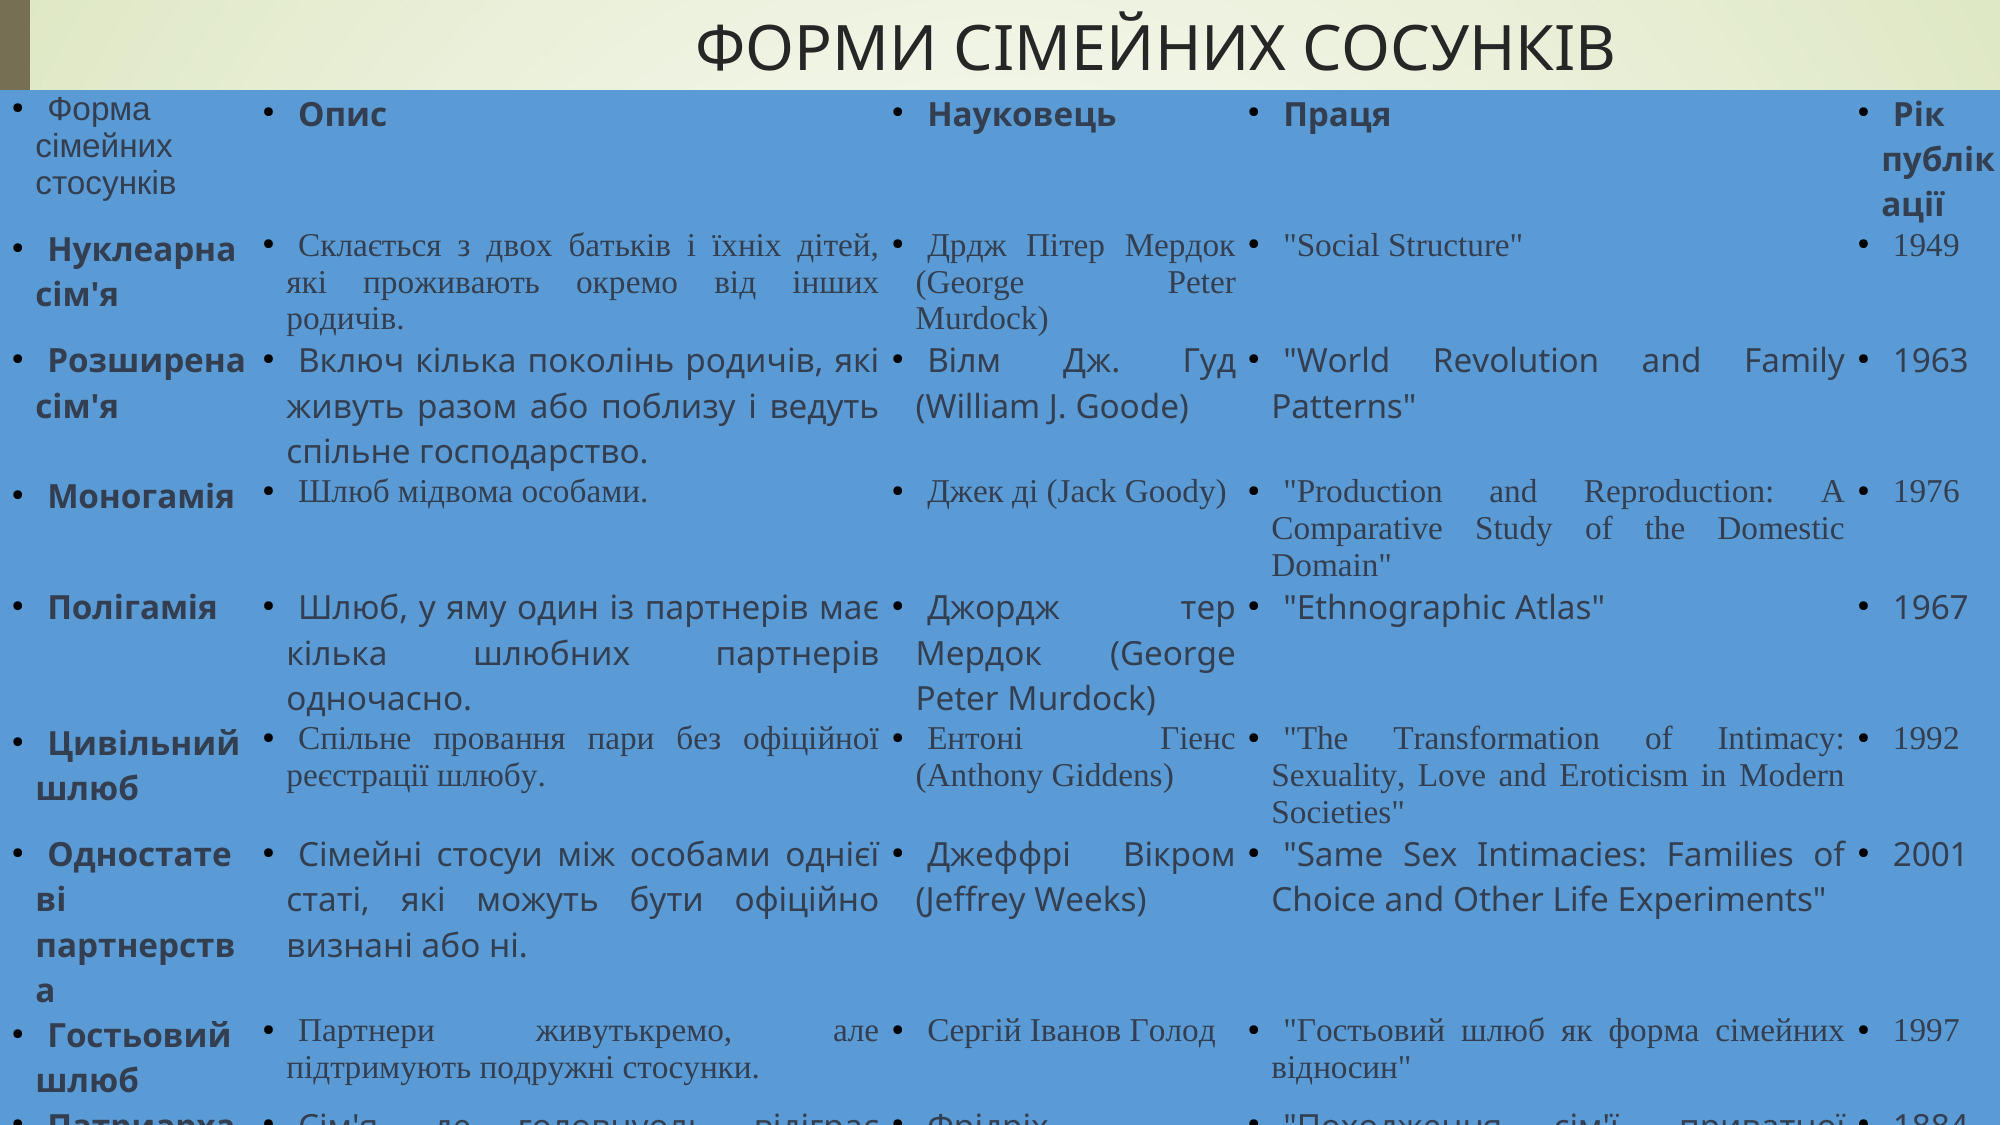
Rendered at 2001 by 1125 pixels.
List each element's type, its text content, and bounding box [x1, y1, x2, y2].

table_cell Партнери живутькремо, але підтримують подружні стосунки. [251, 1012, 880, 1103]
table_cell Джордж тер Мердок (George Peter Murdock) [880, 584, 1236, 720]
table_cell Гостьовий шлюб [0, 1012, 251, 1103]
table_cell Дрдж Пітер Мердок (George Peter Murdock) [880, 226, 1236, 337]
table_cell Цивільний шлюб [0, 720, 251, 831]
table_cell Нуклеарна сім'я [0, 226, 251, 337]
table_header Науковець [880, 90, 1236, 226]
table_cell Ентоні Гіенс (Anthony Giddens) [880, 720, 1236, 831]
table_cell Моногамія [0, 473, 251, 584]
table_cell Патриархальна сім'я [0, 1103, 251, 1125]
table_cell Сергій Іванов Голод [880, 1012, 1236, 1103]
table_cell Сім'я, де головнуоль відіграє чоловік, а спадщина та прізвище передаються по батьківській лінії. [251, 1103, 880, 1125]
table_cell Розширена сім'я [0, 337, 251, 473]
table_cell Шлюб, у яму один із партнерів має кілька шлюбних партнерів одночасно. [251, 584, 880, 720]
table_cell Фрідріх ЕнгельсFriedrich Engels) [880, 1103, 1236, 1125]
table_cell "Ethnographic Atlas" [1236, 584, 1846, 720]
table_cell "The Transformation of Intimacy: Sexuality, Love and Eroticism in Modern Societies" [1236, 720, 1846, 831]
table_cell "Походження сім'ї, приватної власності і держави" [1236, 1103, 1846, 1125]
table_header Опис [251, 90, 880, 226]
table_cell Спільне провання пари без офіційної реєстрації шлюбу. [251, 720, 880, 831]
table_cell 1884 [1846, 1103, 2000, 1125]
table_cell Джек ді (Jack Goody) [880, 473, 1236, 584]
table_cell Вілм Дж. Гуд (William J. Goode) [880, 337, 1236, 473]
table_cell 1976 [1846, 473, 2000, 584]
table_cell "Гостьовий шлюб як форма сімейних відносин" [1236, 1012, 1846, 1103]
table_cell 1963 [1846, 337, 2000, 473]
table_cell Одностатеві партнерства [0, 831, 251, 1012]
table_cell Полігамія [0, 584, 251, 720]
table_cell Склається з двох батьків і їхніх дітей, які проживають окремо від інших родичів. [251, 226, 880, 337]
table_cell 1997 [1846, 1012, 2000, 1103]
table_cell 1949 [1846, 226, 2000, 337]
table_cell Сімейні стосуи між особами однієї статі, які можуть бути офіційно визнані або ні. [251, 831, 880, 1012]
table_cell Шлюб мідвома особами. [251, 473, 880, 584]
table_cell "Production and Reproduction: A Comparative Study of the Domestic Domain" [1236, 473, 1846, 584]
table_cell 1992 [1846, 720, 2000, 831]
table_cell Включ кілька поколінь родичів, які живуть разом або поблизу і ведуть спільне господарство. [251, 337, 880, 473]
table_header Форма сімейних стосунків [0, 90, 251, 226]
table_cell 2001 [1846, 831, 2000, 1012]
table_cell "Same Sex Intimacies: Families of Choice and Other Life Experiments" [1236, 831, 1846, 1012]
table_cell Джеффрі Вікром (Jeffrey Weeks) [880, 831, 1236, 1012]
table_header Рік публікації [1846, 90, 2000, 226]
table_header Праця [1236, 90, 1846, 226]
table_cell "Social Structure" [1236, 226, 1846, 337]
table_cell 1967 [1846, 584, 2000, 720]
title ФОРМИ СІМЕЙНИХ СОСУНКІВ [425, 0, 1887, 90]
table_cell "World Revolution and Family Patterns" [1236, 337, 1846, 473]
